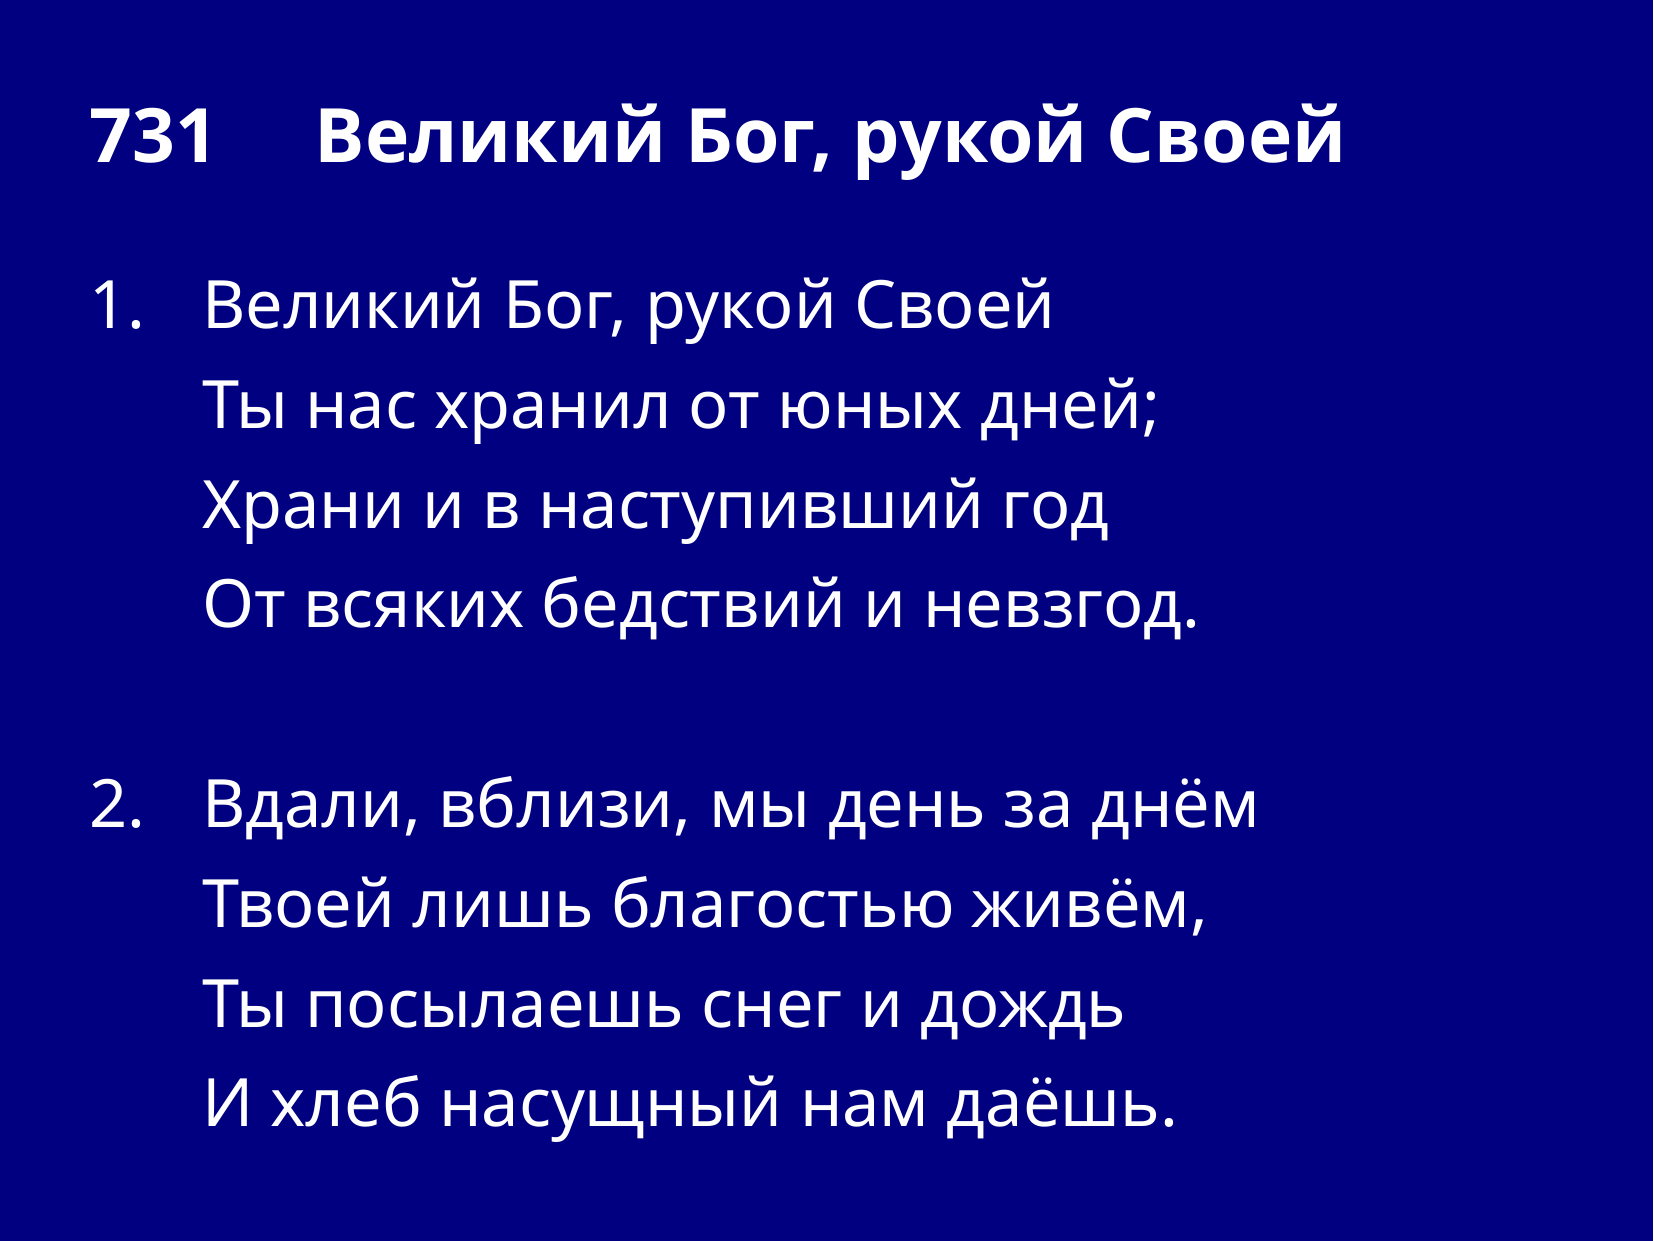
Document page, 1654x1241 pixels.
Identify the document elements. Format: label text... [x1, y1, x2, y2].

text_box 731 Великий Бог, рукой Своей [75, 75, 1576, 188]
text_box 1. Великий Бог, рукой Своей Ты нас хранил от юных дней; Храни и в наступивший год От всяких бедствий и невзгод. 2. Вдали, вблизи, мы день за днём Твоей лишь благостью живём, Ты посылаешь снег и дождь И хлеб насущный нам даёшь. [75, 188, 1576, 1163]
